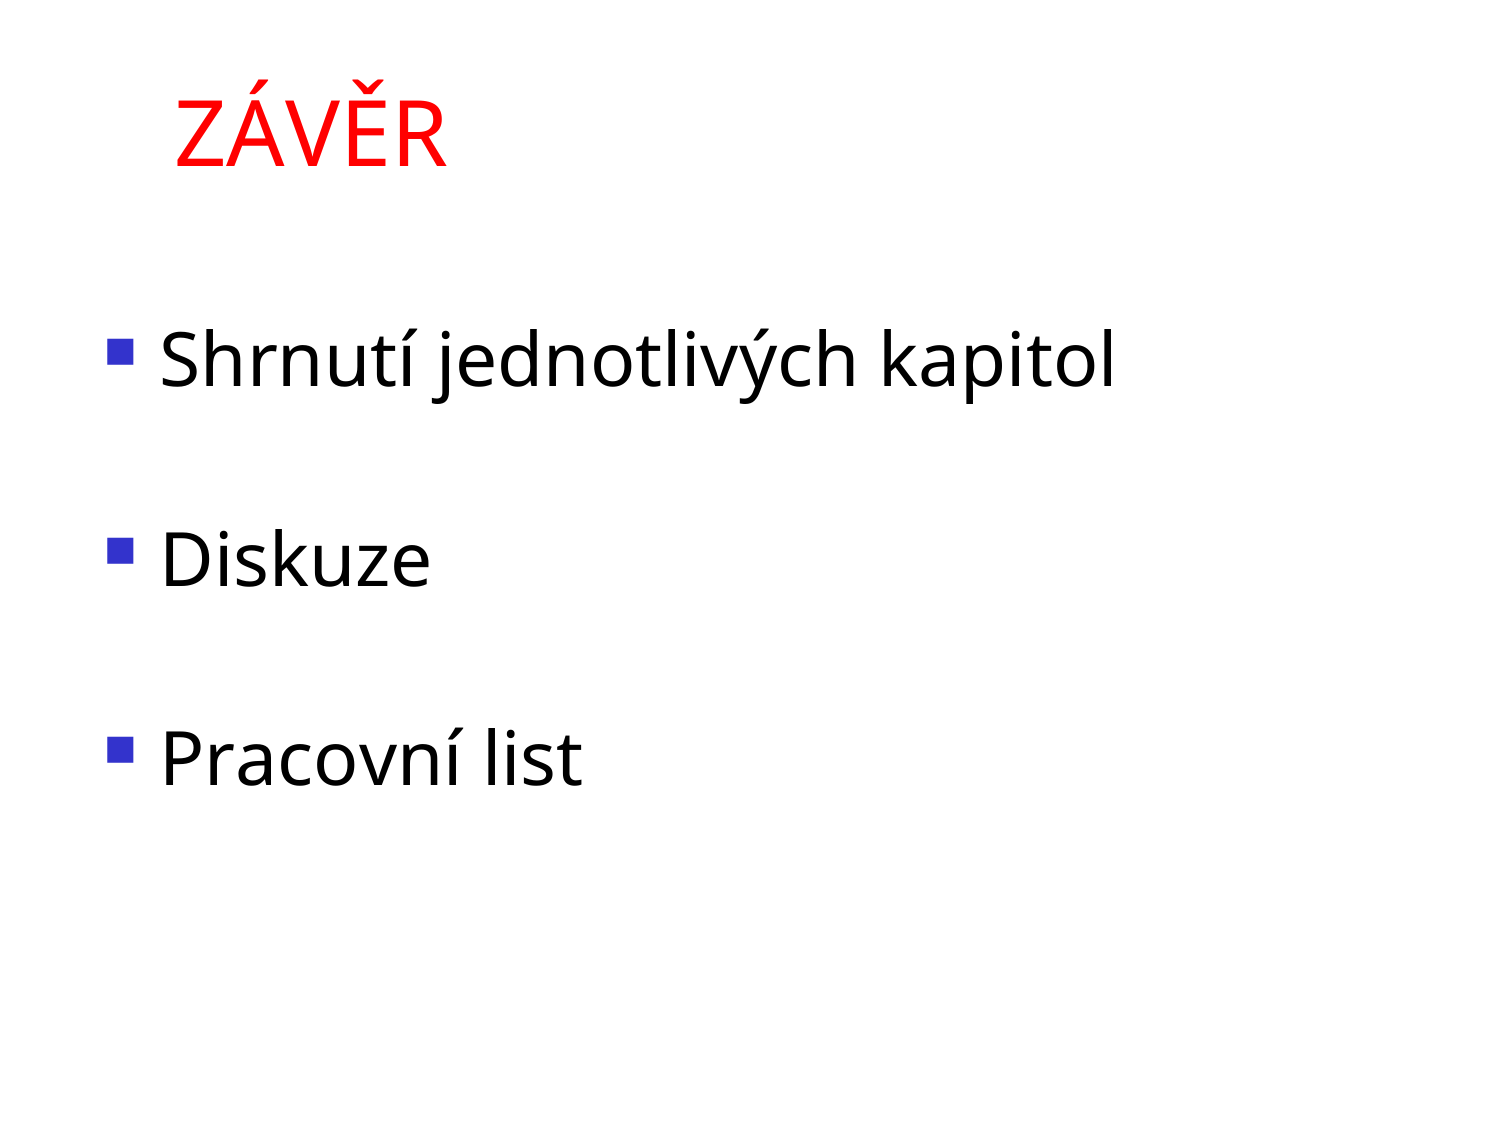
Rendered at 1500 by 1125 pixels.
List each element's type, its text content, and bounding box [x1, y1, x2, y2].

list Shrnutí jednotlivých kapitol Diskuze Pracovní list [88, 314, 1376, 1095]
title ZÁVĚR [159, 54, 1438, 193]
